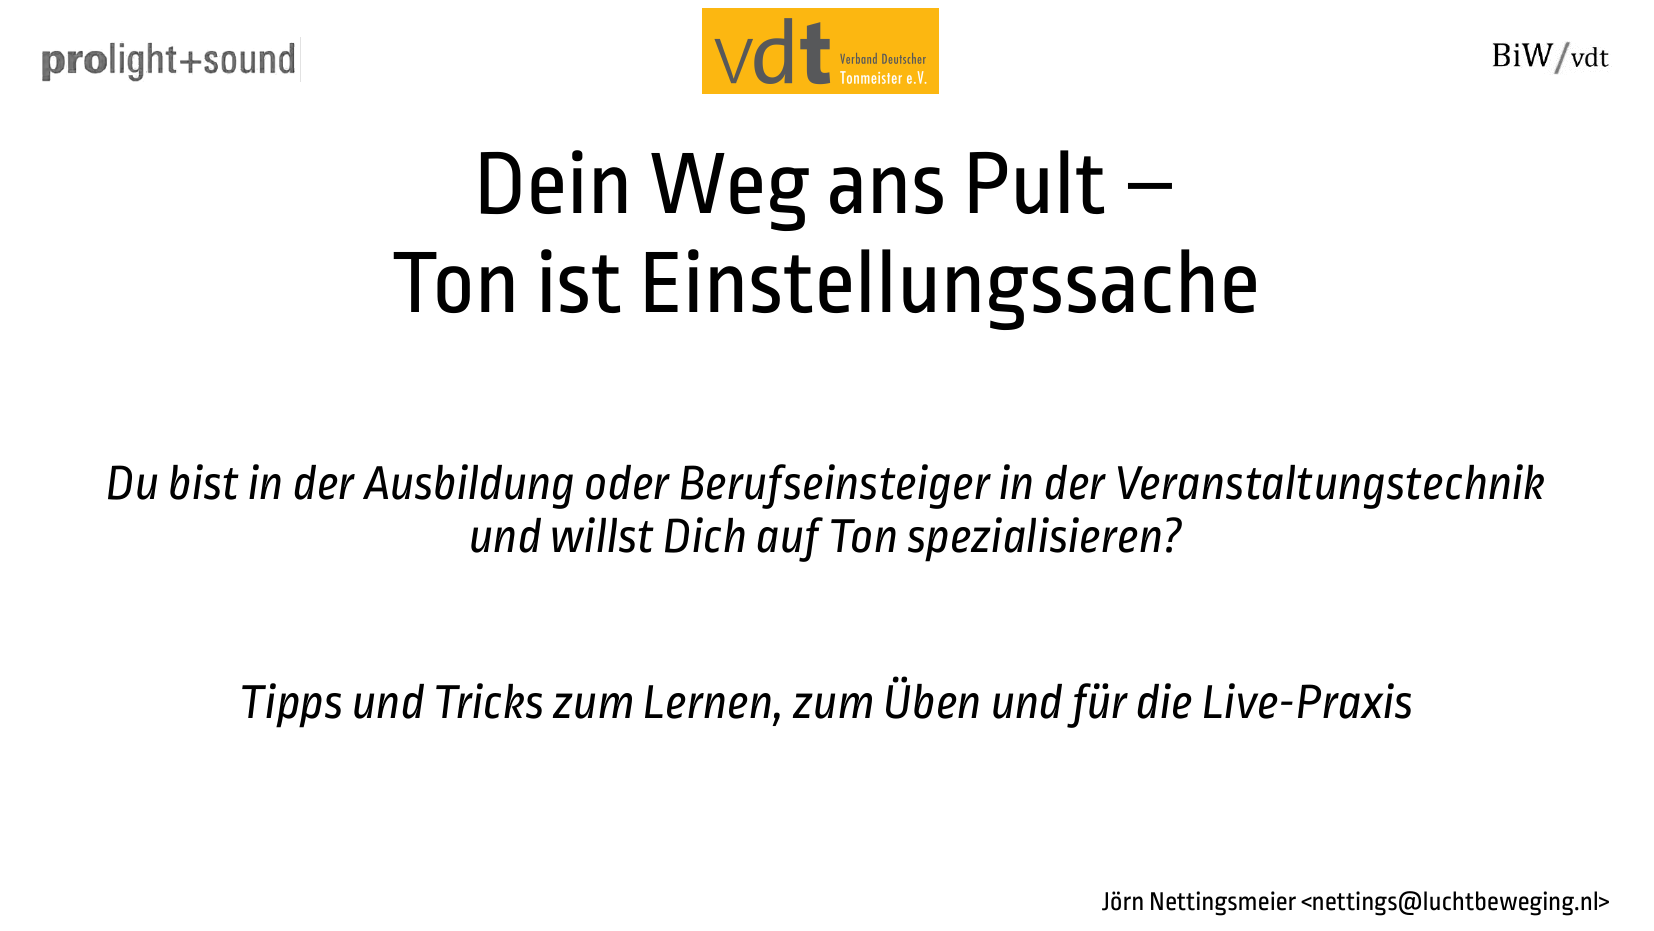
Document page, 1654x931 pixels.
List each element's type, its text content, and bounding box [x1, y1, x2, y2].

picture [37, 37, 301, 82]
picture [702, 8, 939, 94]
subtitle Du bist in der Ausbildung oder Berufseinsteiger in der Veranstaltungstechnik und willst Dich auf Ton spezialisieren? Tipps und Tricks zum Lernen, zum Üben und für die Live-Praxis [82, 323, 1571, 864]
title Dein Weg ans Pult – Ton ist Einstellungssache [82, 136, 1571, 323]
picture [1490, 39, 1613, 75]
